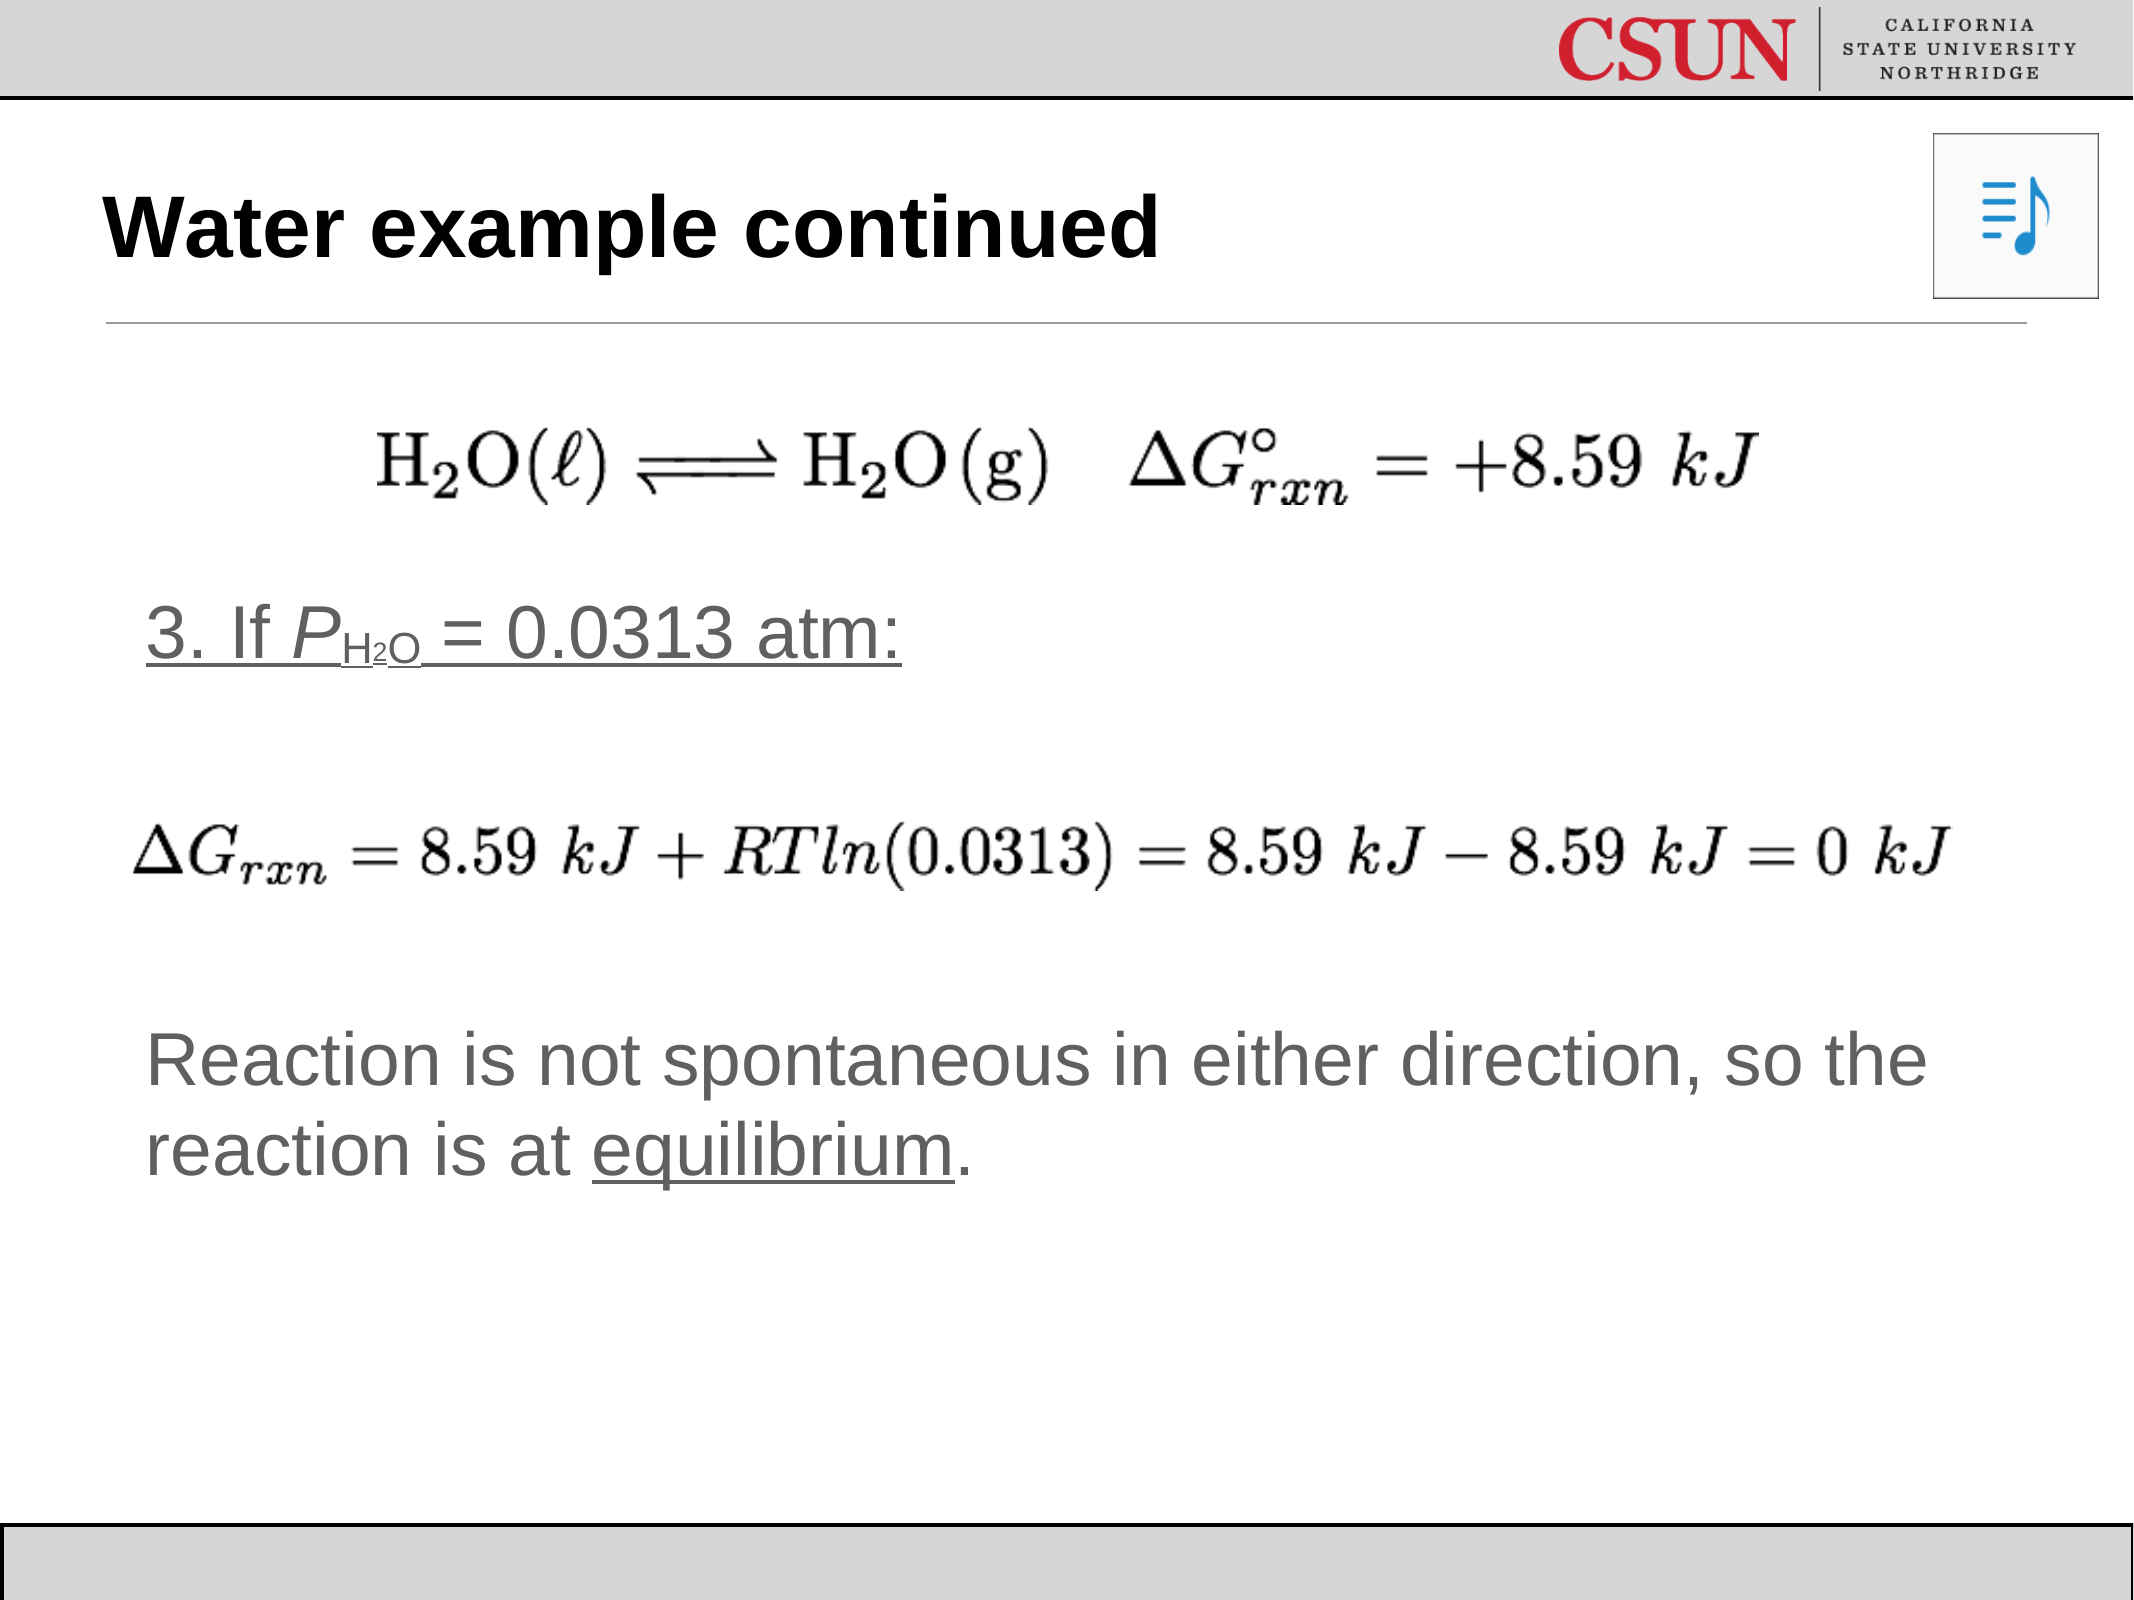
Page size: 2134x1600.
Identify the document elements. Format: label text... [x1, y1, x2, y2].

list 3. If PH2O = 0.0313 atm: Reaction is not spontaneous in either direction, so the reaction is at equilibrium. [93, 575, 2040, 1461]
picture [1559, 7, 2076, 91]
title Water example continued [93, 104, 2040, 284]
picture [133, 821, 1953, 891]
picture [377, 427, 1759, 505]
text_box [1931, 131, 2101, 301]
